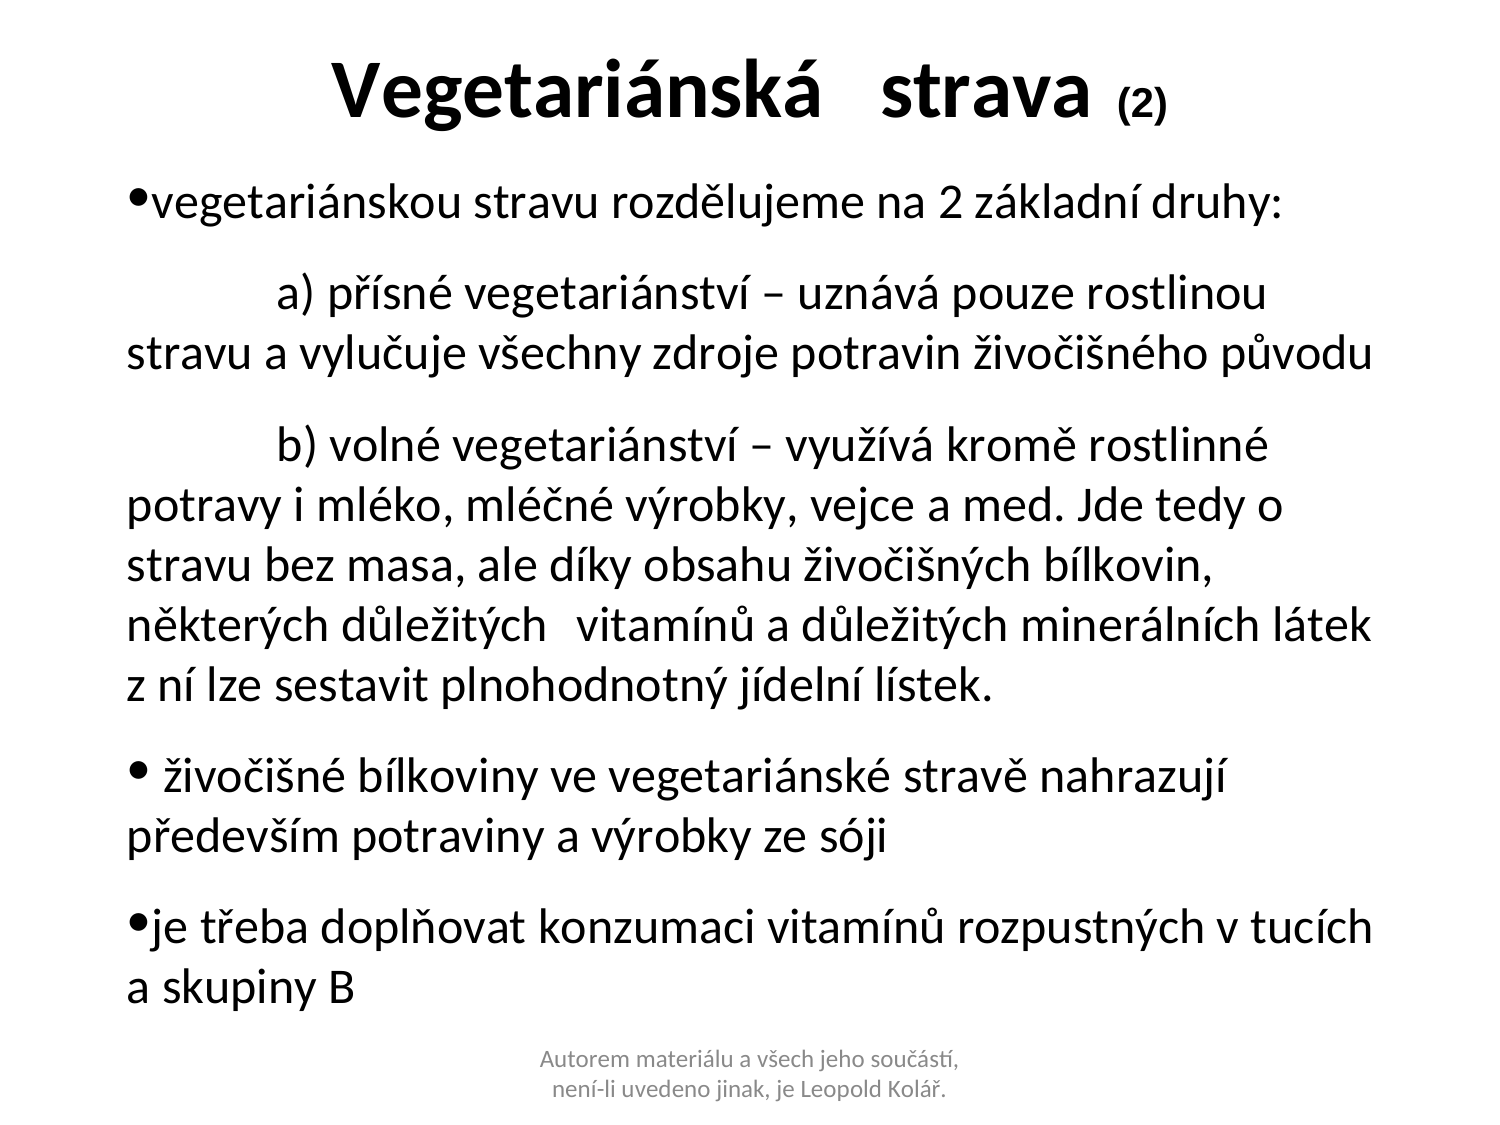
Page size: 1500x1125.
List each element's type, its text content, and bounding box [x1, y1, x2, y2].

text_box vegetariánskou stravu rozdělujeme na 2 základní druhy: a) přísné vegetariánství – uznává pouze rostlinou stravu a vylučuje všechny zdroje potravin živočišného původu b) volné vegetariánství – využívá kromě rostlinné potravy i mléko, mléčné výrobky, vejce a med. Jde tedy o stravu bez masa, ale díky obsahu živočišných bílkovin, některých důležitých vitamínů a důležitých minerálních látek z ní lze sestavit plnohodnotný jídelní lístek. živočišné bílkoviny ve vegetariánské stravě nahrazují především potraviny a výrobky ze sóji je třeba doplňovat konzumaci vitamínů rozpustných v tucích a skupiny B [112, 160, 1400, 1022]
title Vegetariánská strava (2) [75, 26, 1426, 142]
text_box Autorem materiálu a všech jeho součástí, není-li uvedeno jinak, je Leopold Kolář. [512, 1042, 988, 1103]
